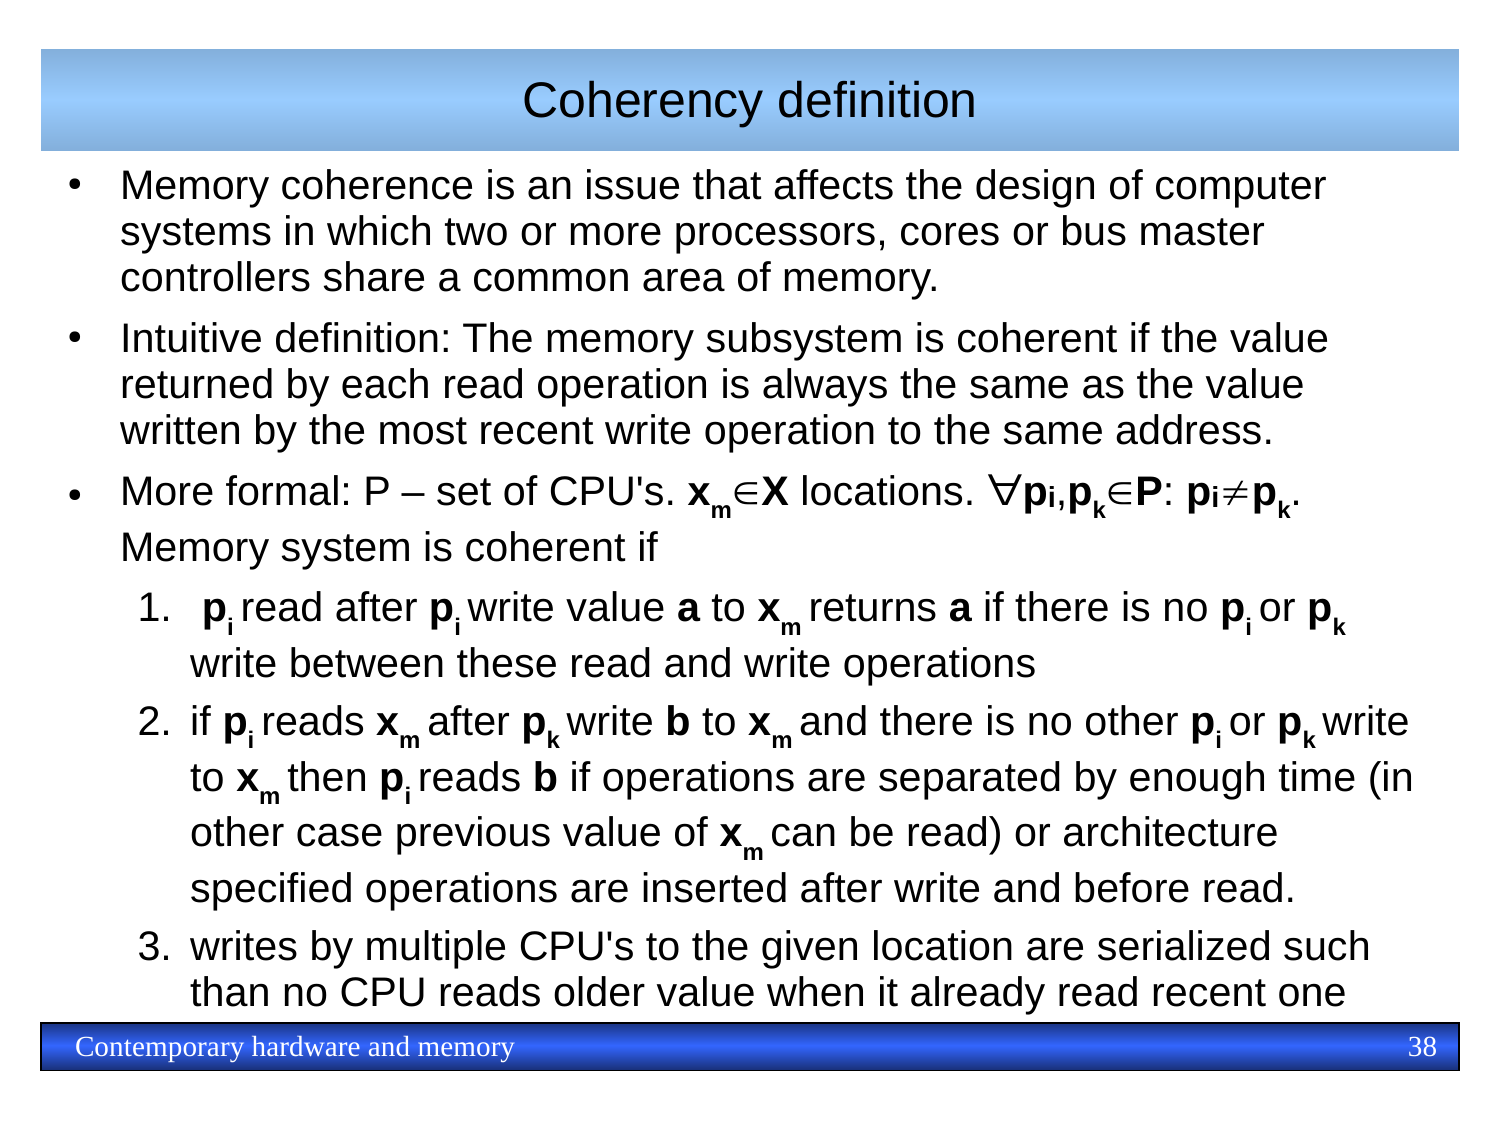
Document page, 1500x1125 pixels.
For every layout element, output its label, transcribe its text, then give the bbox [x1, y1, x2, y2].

title Coherency definition [41, 49, 1459, 151]
list Memory coherence is an issue that affects the design of computer systems in which two or more processors, cores or bus master controllers share a common area of memory. Intuitive definition: The memory subsystem is coherent if the value returned by each read operation is always the same as the value written by the most recent write operation to the same address. More formal: P – set of CPU's. xm∈X locations. ∀pi,pk∈P: pi≠pk. Memory system is coherent if pi read after pi write value a to xm returns a if there is no pi or pk write between these read and write operations if pi reads xm after pk write b to xm and there is no other pi or pk write to xm then pi reads b if operations are separated by enough time (in other case previous value of xm can be read) or architecture specified operations are inserted after write and before read. writes by multiple CPU's to the given location are serialized such than no CPU reads older value when it already read recent one [49, 162, 1438, 1025]
